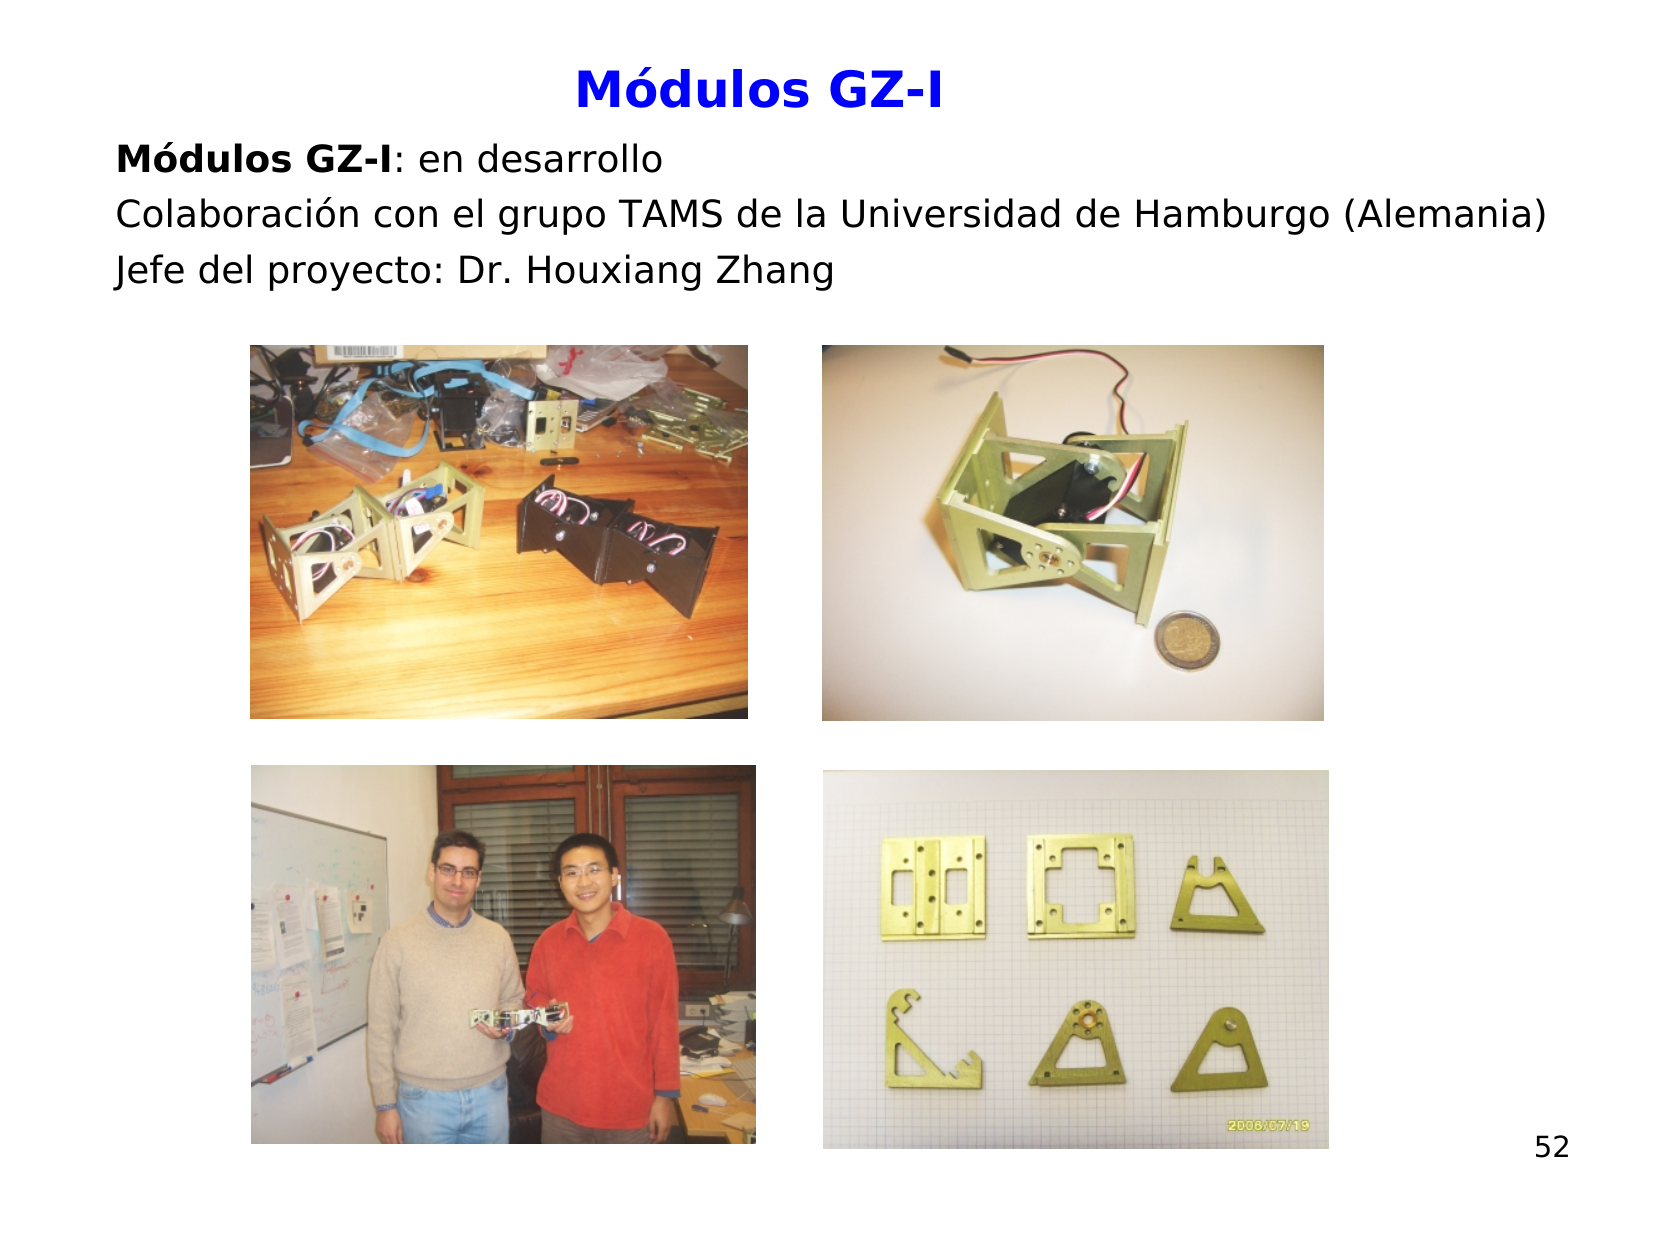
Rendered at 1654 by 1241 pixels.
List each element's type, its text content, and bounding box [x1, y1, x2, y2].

text_box Módulos GZ-I [559, 53, 961, 127]
text_box Módulos GZ-I: en desarrollo Colaboración con el grupo TAMS de la Universidad de Hamburgo (Alemania) Jefe del proyecto: Dr. Houxiang Zhang [88, 130, 1578, 300]
picture [250, 345, 748, 719]
picture [823, 770, 1329, 1149]
picture [822, 345, 1324, 721]
picture [251, 765, 756, 1144]
